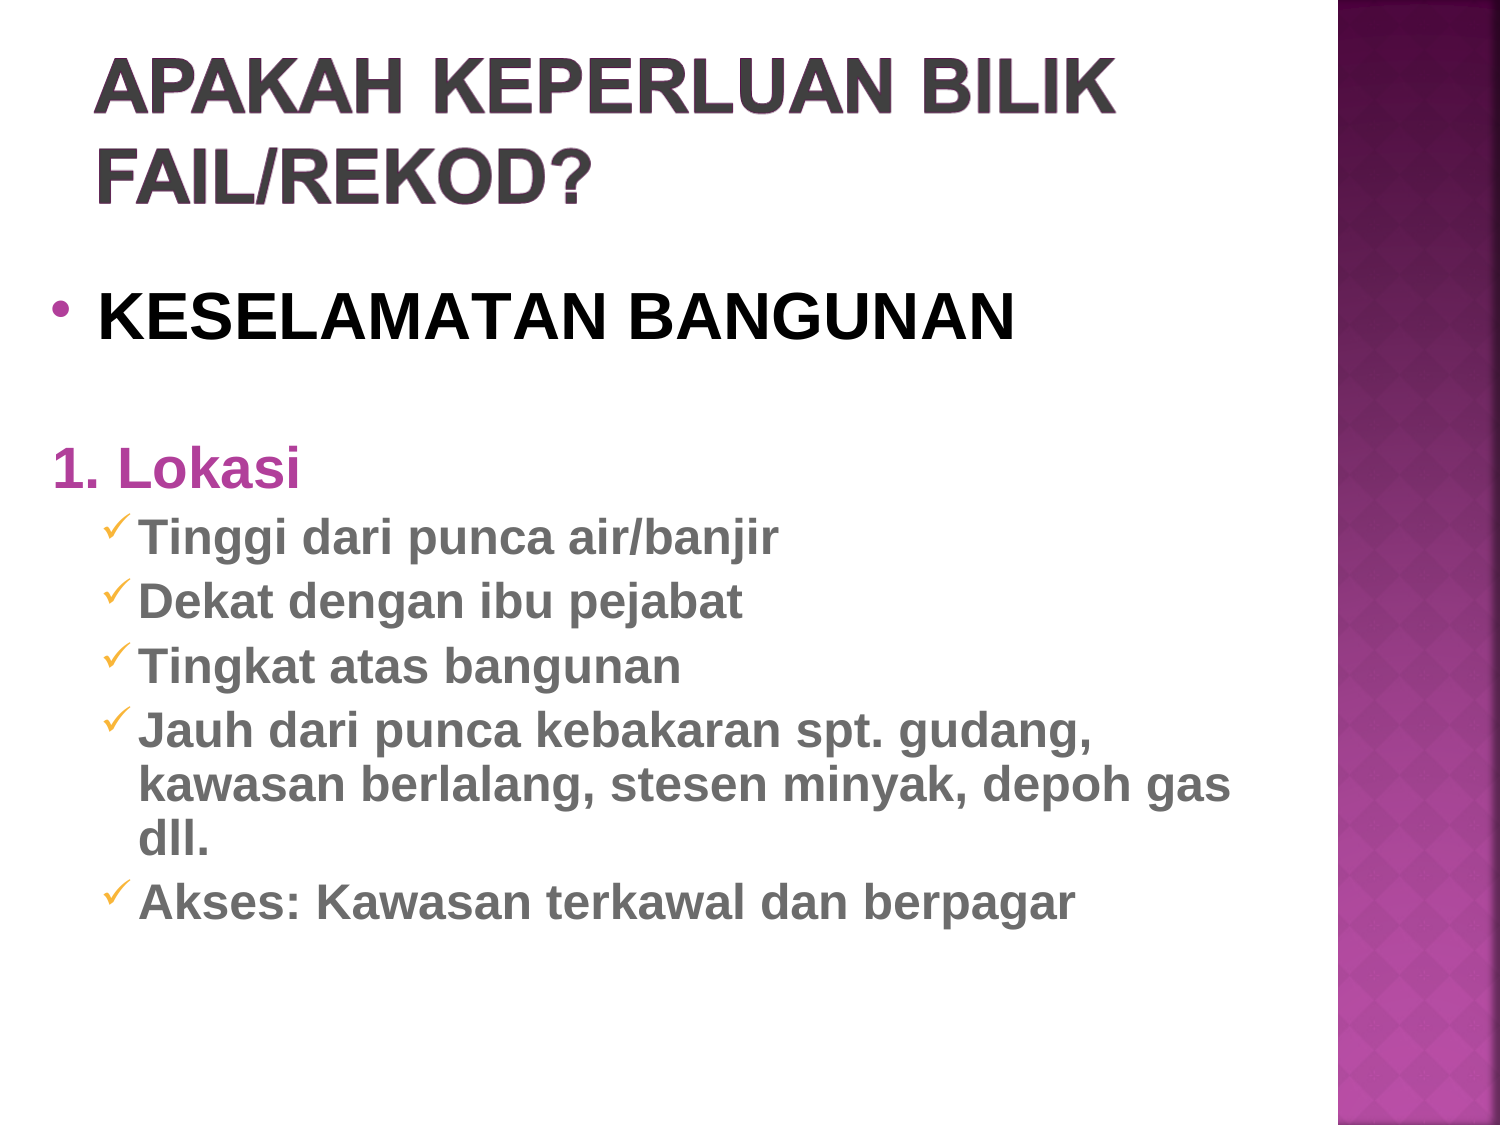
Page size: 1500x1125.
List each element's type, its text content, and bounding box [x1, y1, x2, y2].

list KESELAMATAN BANGUNAN 1. Lokasi Tinggi dari punca air/banjir Dekat dengan ibu pejabat Tingkat atas bangunan Jauh dari punca kebakaran spt. gudang, kawasan berlalang, stesen minyak, depoh gas dll. Akses: Kawasan terkawal dan berpagar [37, 275, 1306, 951]
picture [87, 0, 1500, 1125]
